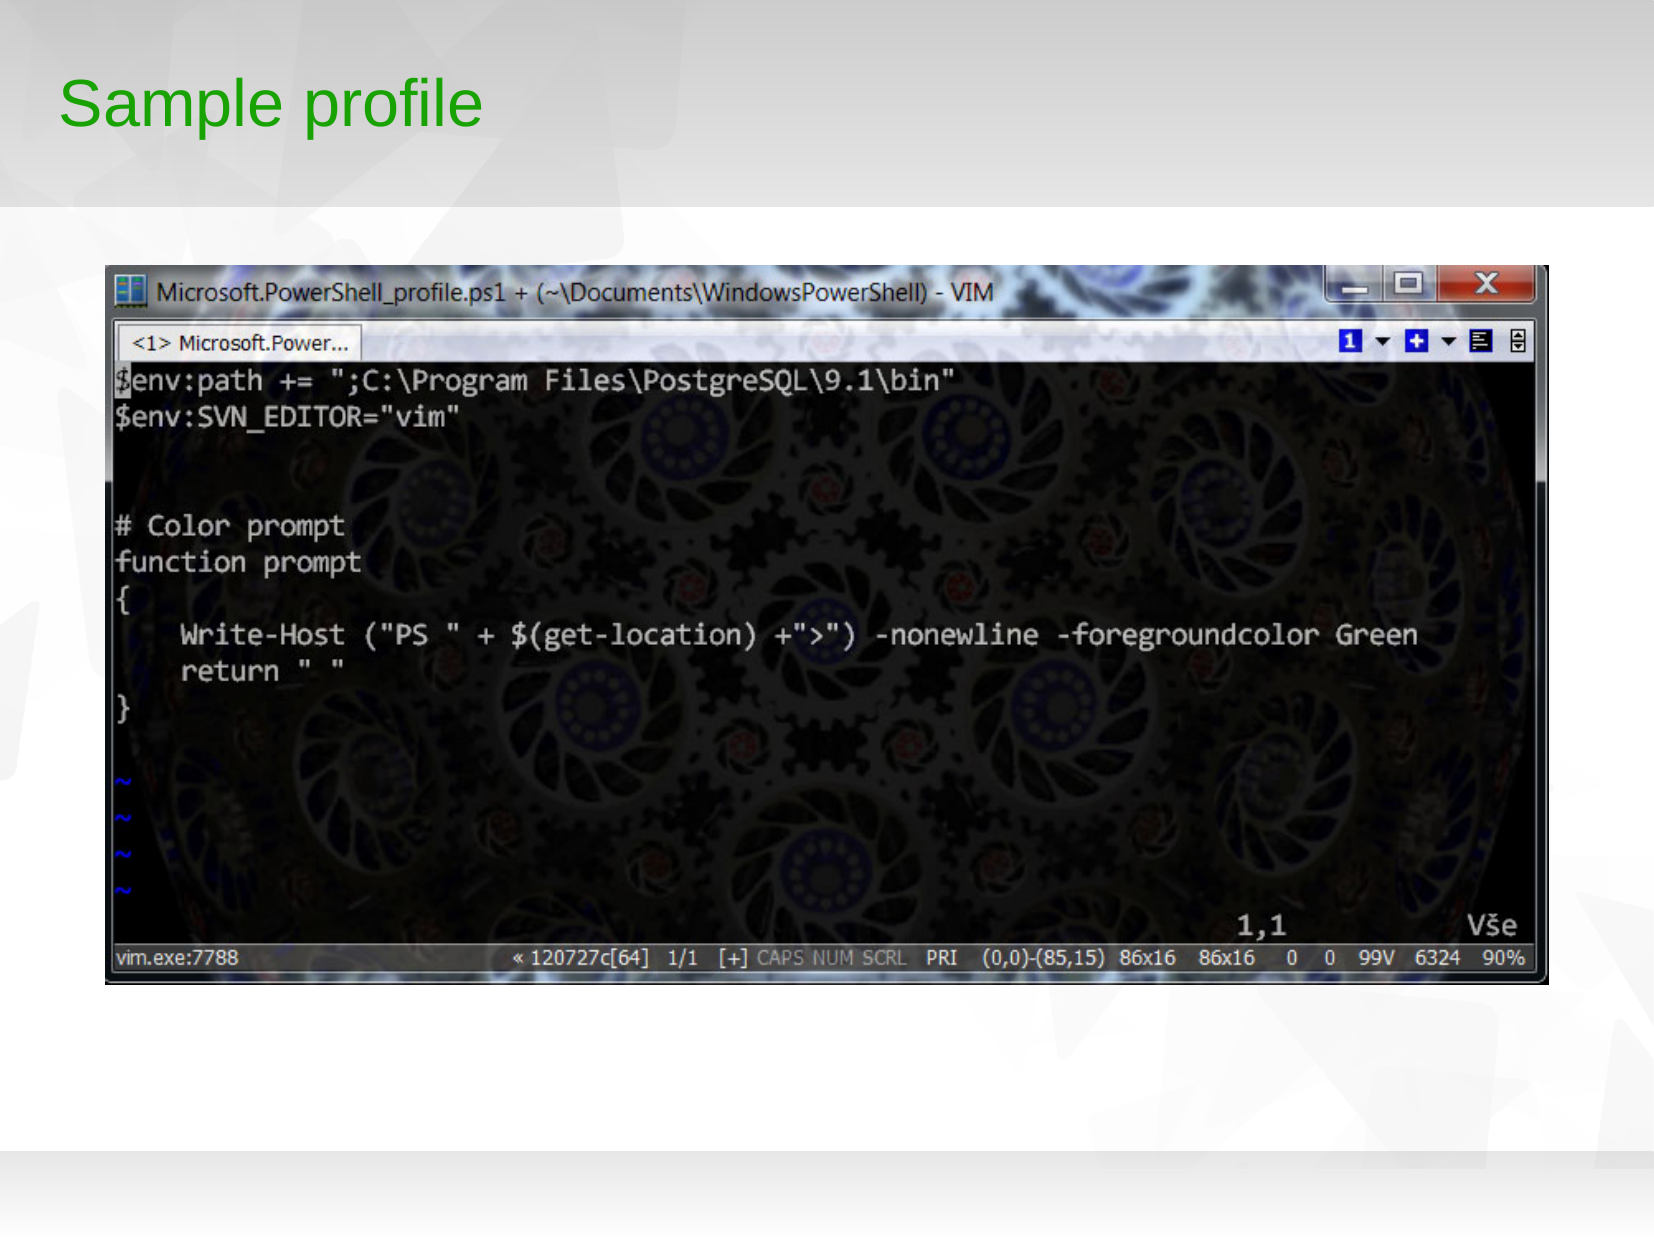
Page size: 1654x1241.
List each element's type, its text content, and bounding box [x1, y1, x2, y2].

title Sample profile [59, 29, 1595, 178]
picture [0, 0, 1654, 1169]
